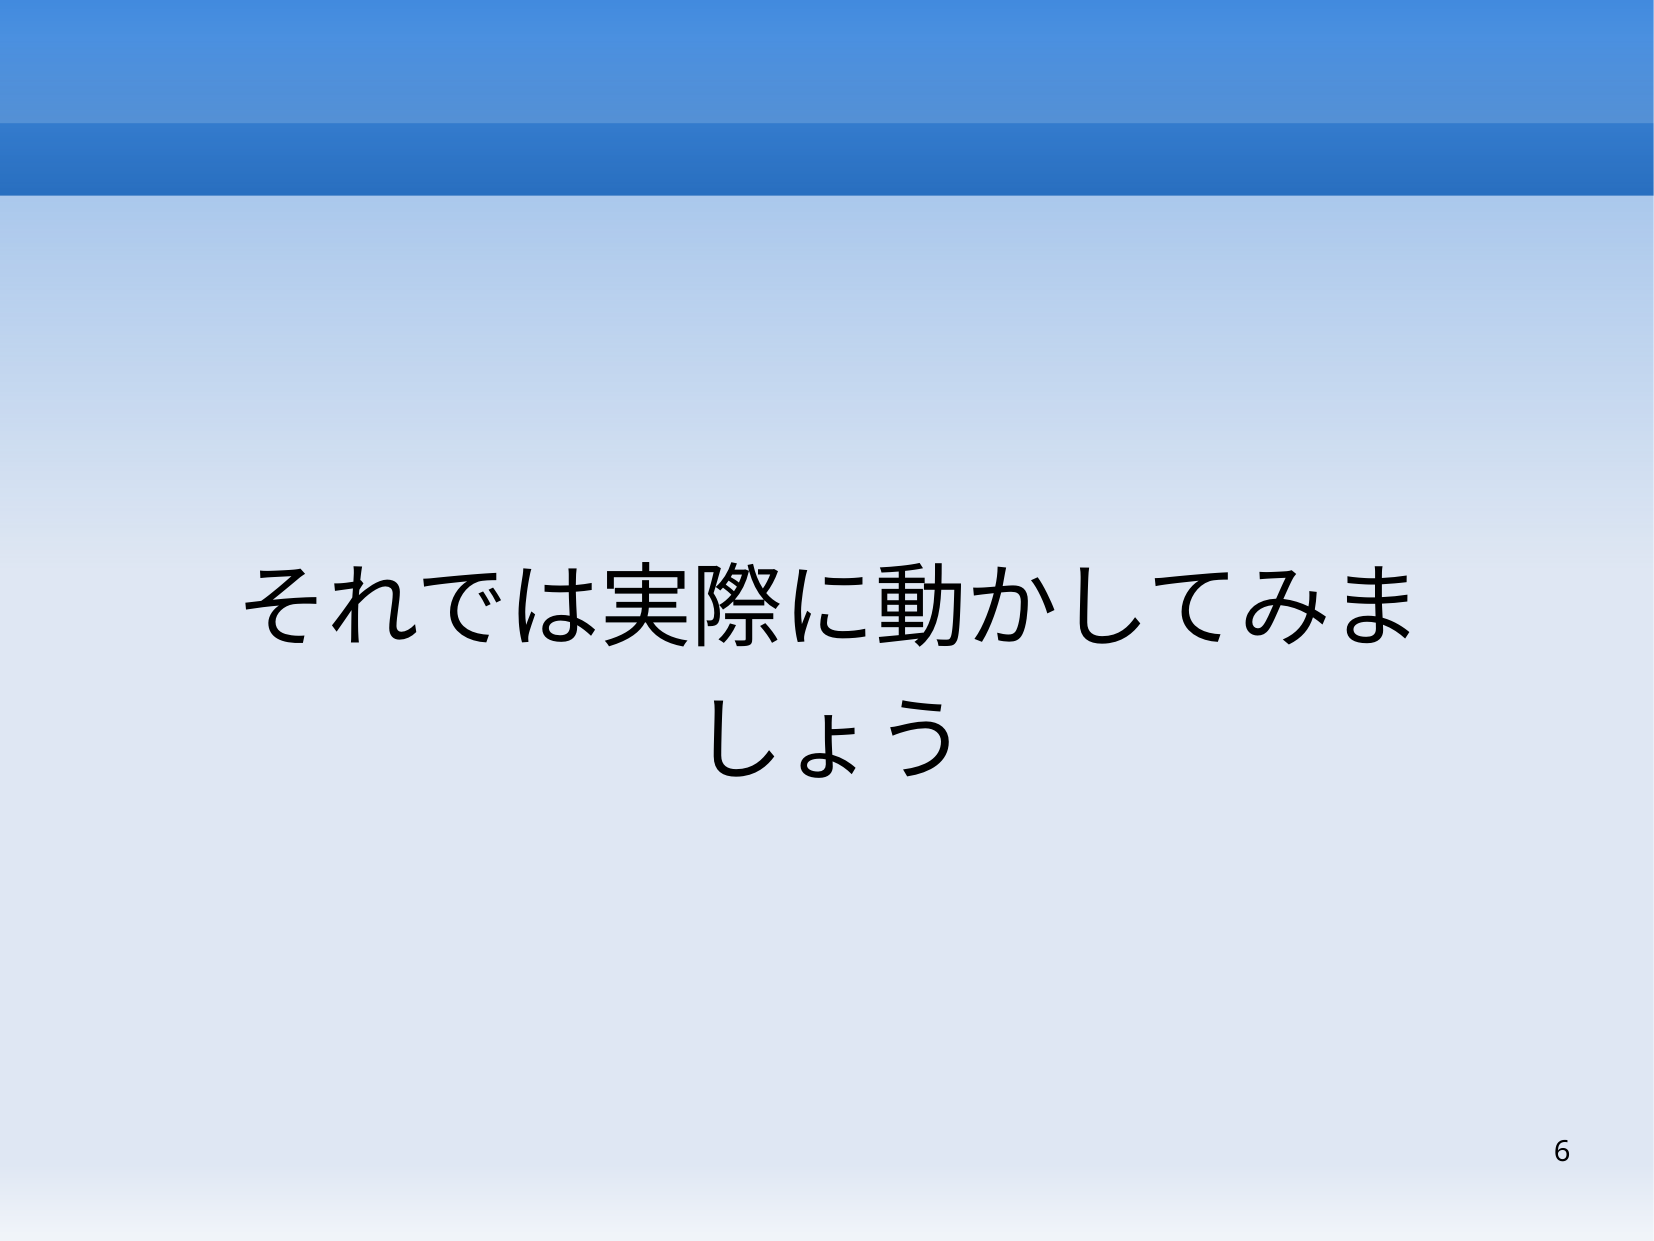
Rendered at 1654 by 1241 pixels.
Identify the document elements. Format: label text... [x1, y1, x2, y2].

text_box それでは実際に動かしてみましょう [141, 525, 1518, 633]
picture [0, 0, 1654, 1241]
